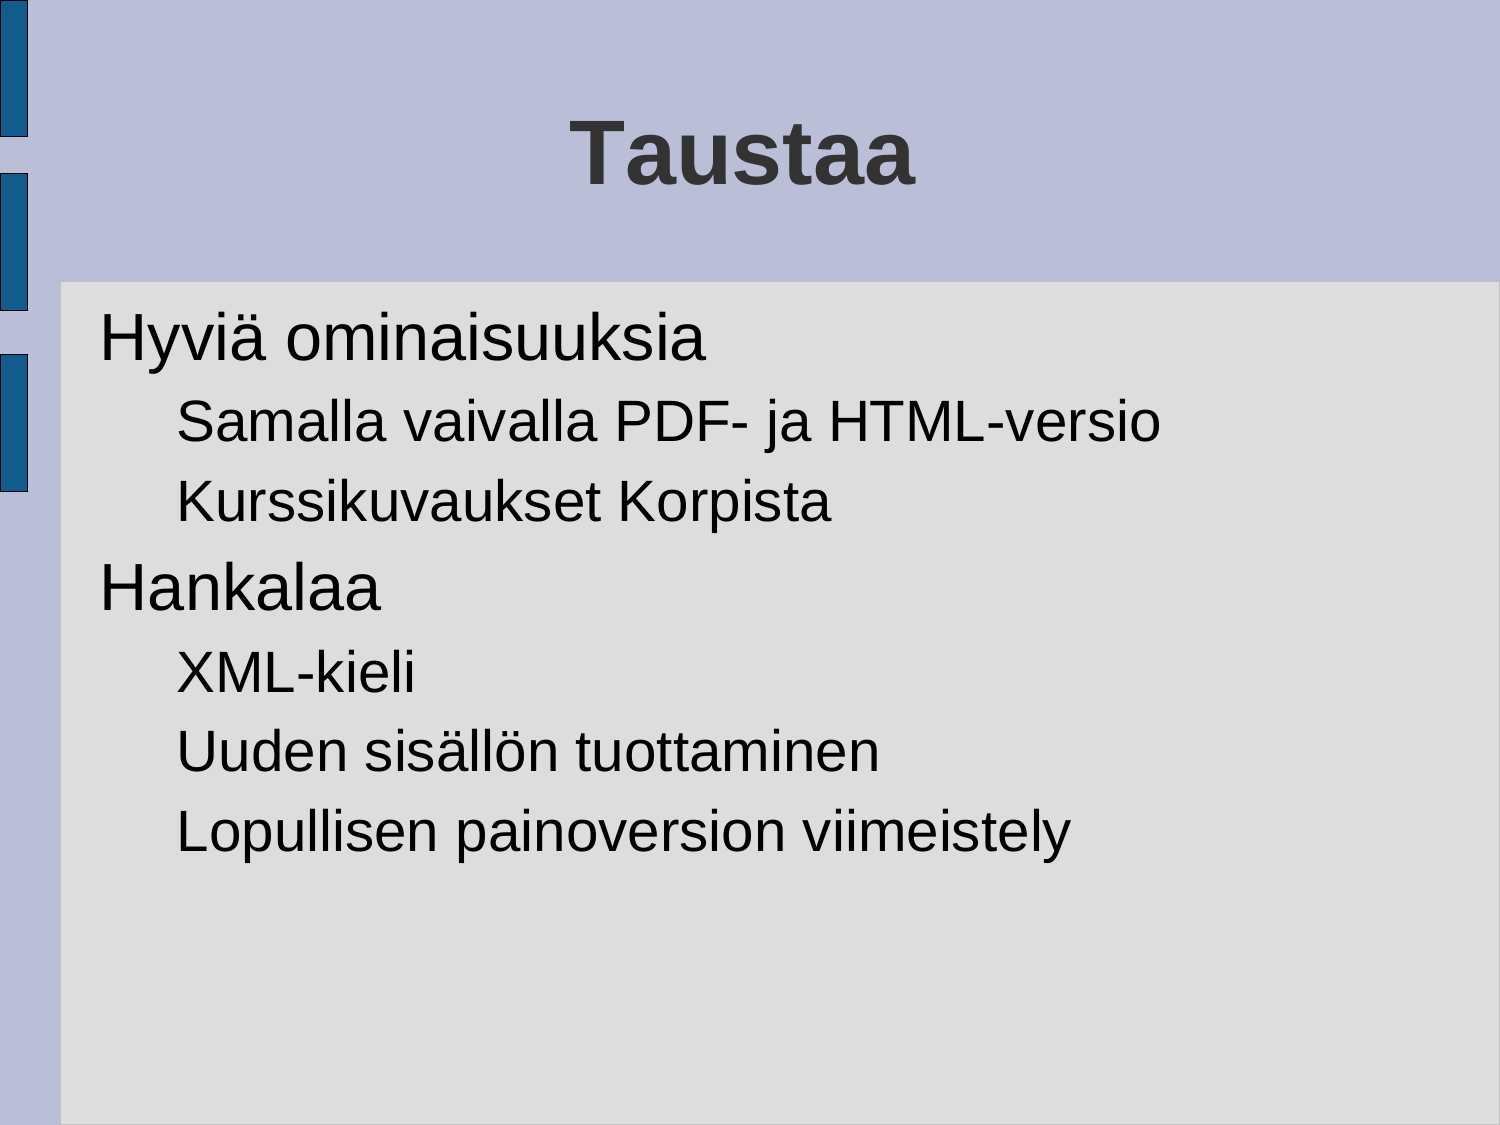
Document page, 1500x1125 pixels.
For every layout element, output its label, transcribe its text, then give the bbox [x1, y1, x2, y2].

title Taustaa [67, 59, 1418, 247]
list Hyviä ominaisuuksia Samalla vaivalla PDF- ja HTML-versio Kurssikuvaukset Korpista Hankalaa XML-kieli Uuden sisällön tuottaminen Lopullisen painoversion viimeistely [67, 292, 1418, 1063]
